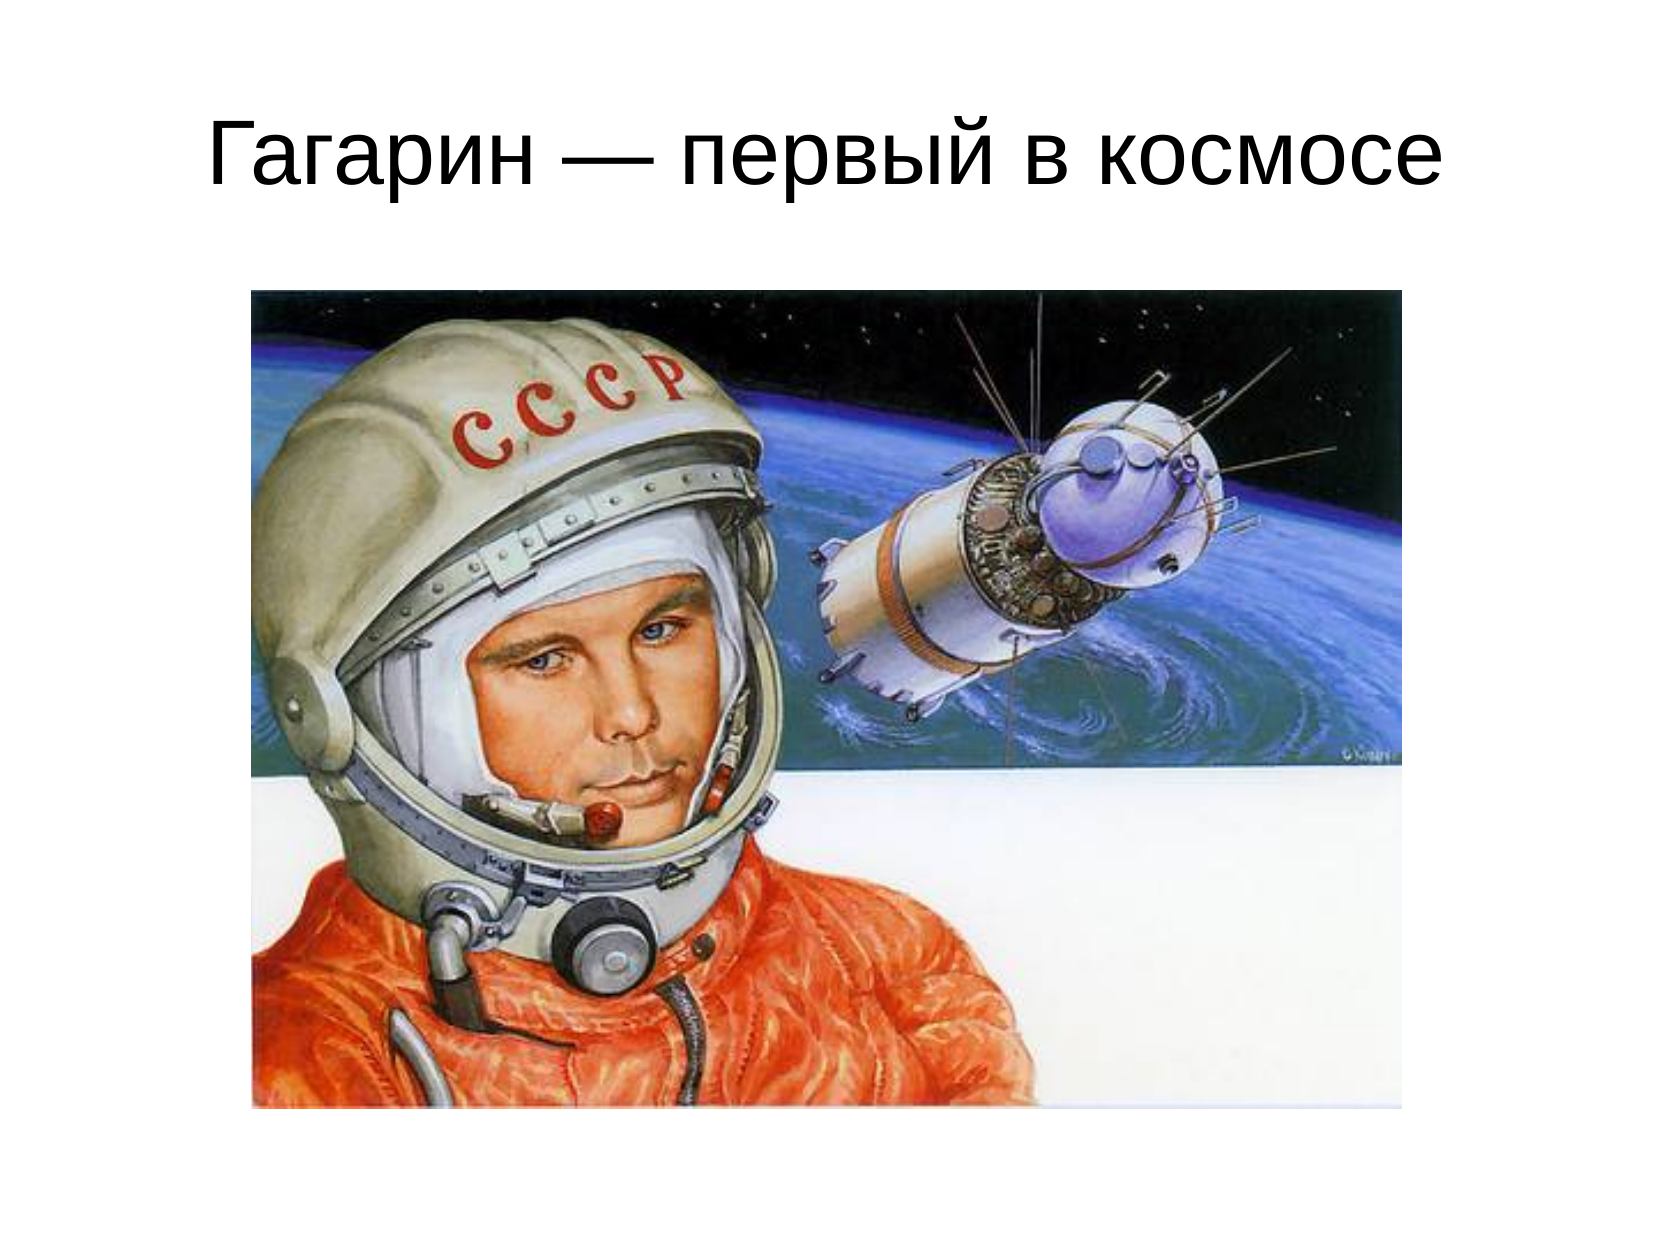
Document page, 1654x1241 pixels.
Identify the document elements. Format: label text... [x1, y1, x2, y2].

title Гагарин — первый в космосе [82, 49, 1571, 257]
picture [251, 290, 1402, 1109]
